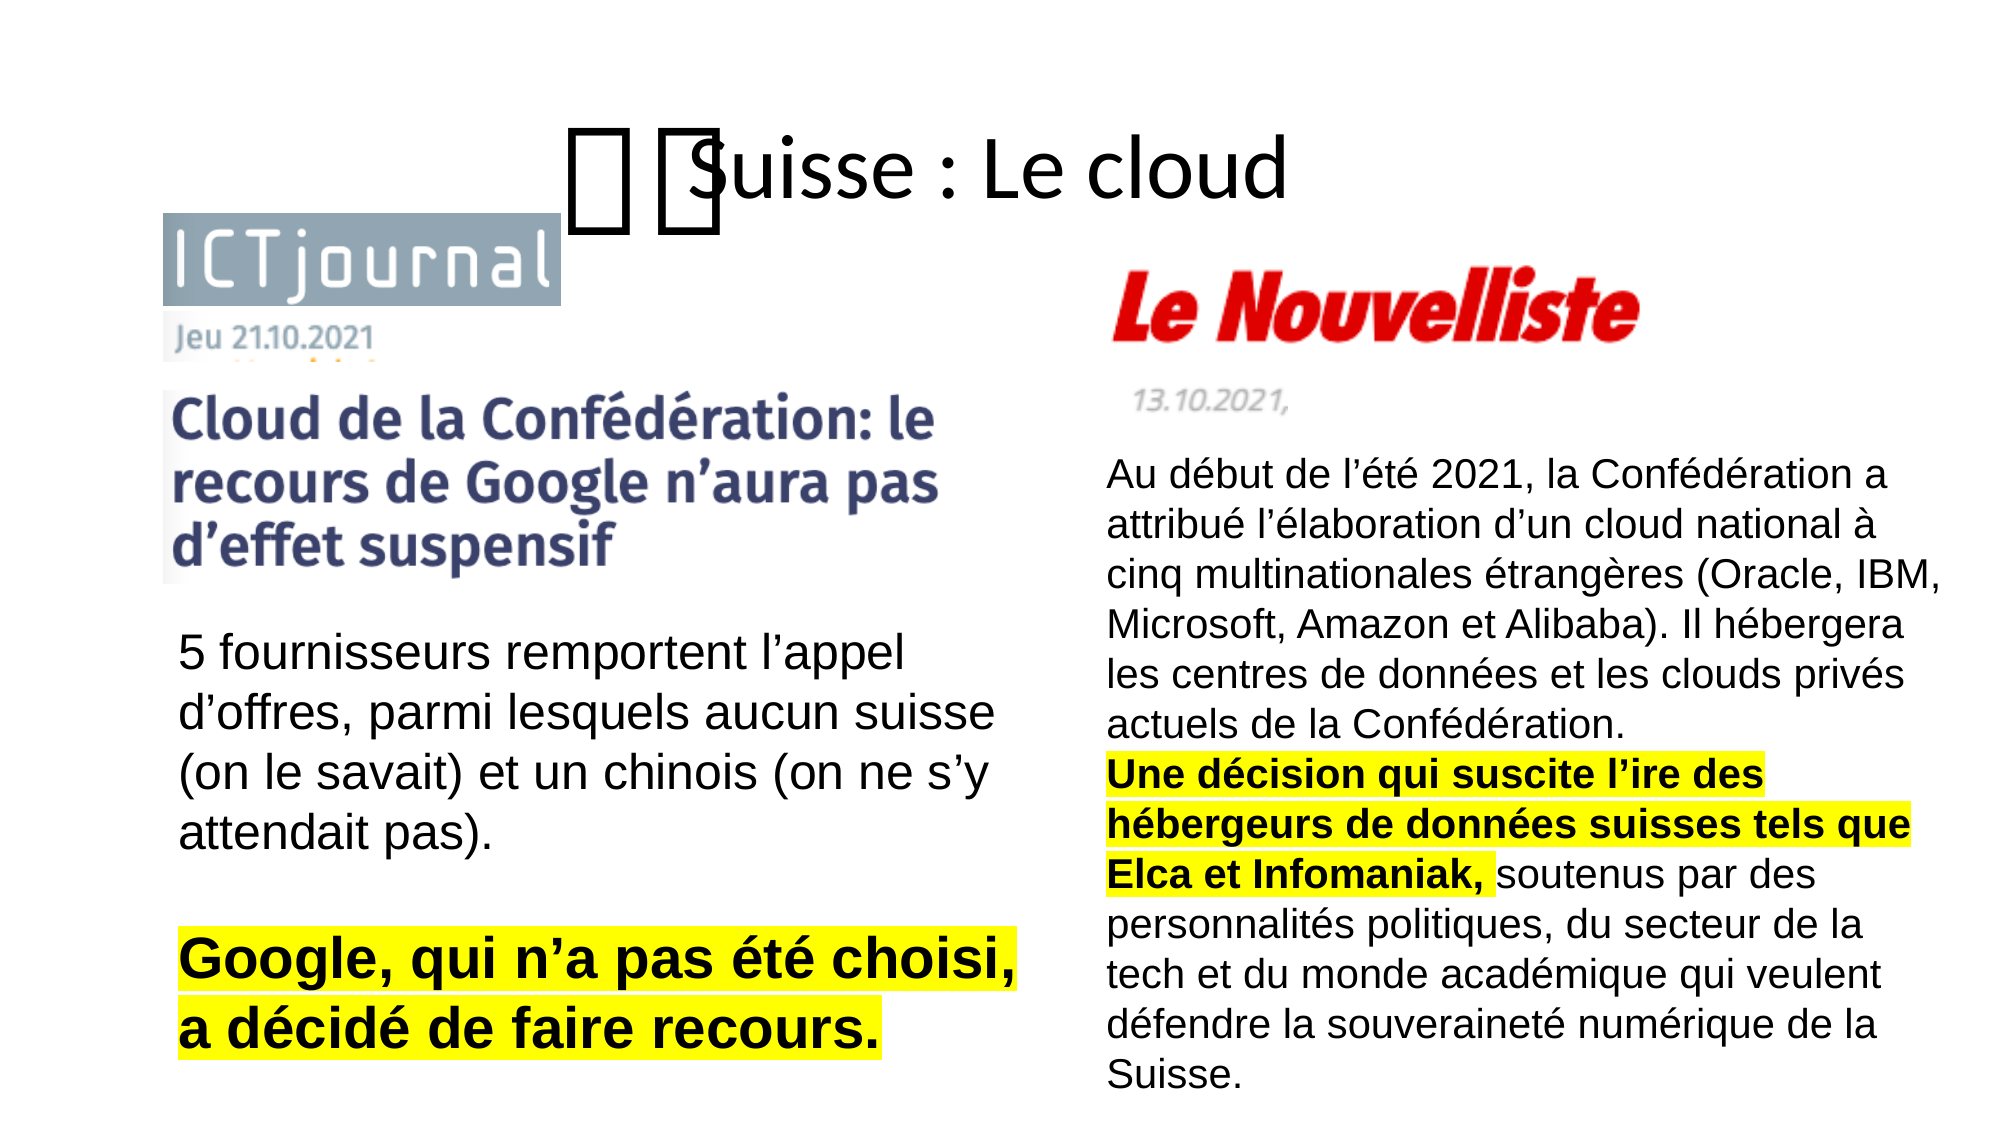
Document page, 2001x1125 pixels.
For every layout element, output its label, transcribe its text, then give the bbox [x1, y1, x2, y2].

title Suisse : Le cloud [137, 59, 1863, 278]
picture [1091, 243, 1663, 374]
text_box 🇨🇭 [540, 78, 750, 273]
picture [163, 311, 378, 362]
text_box 5 fournisseurs remportent l’appel d’offres, parmi lesquels aucun suisse (on le savait) et un chinois (on ne s’y attendait pas). Google, qui n’a pas été choisi, a décidé de faire recours. [163, 612, 1050, 1067]
picture [163, 213, 561, 306]
text_box Au début de l’été 2021, la Confédération a attribué l’élaboration d’un cloud national à cinq multinationales étrangères (Oracle, IBM, Microsoft, Amazon et Alibaba). Il hébergera les centres de données et les clouds privés actuels de la Confédération. Une décision qui suscite l’ire des hébergeurs de données suisses tels que Elca et Infomaniak, soutenus par des personnalités politiques, du secteur de la tech et du monde académique qui veulent défendre la souveraineté numérique de la Suisse. [1092, 439, 1962, 1105]
picture [1127, 377, 1288, 426]
picture [163, 390, 957, 584]
